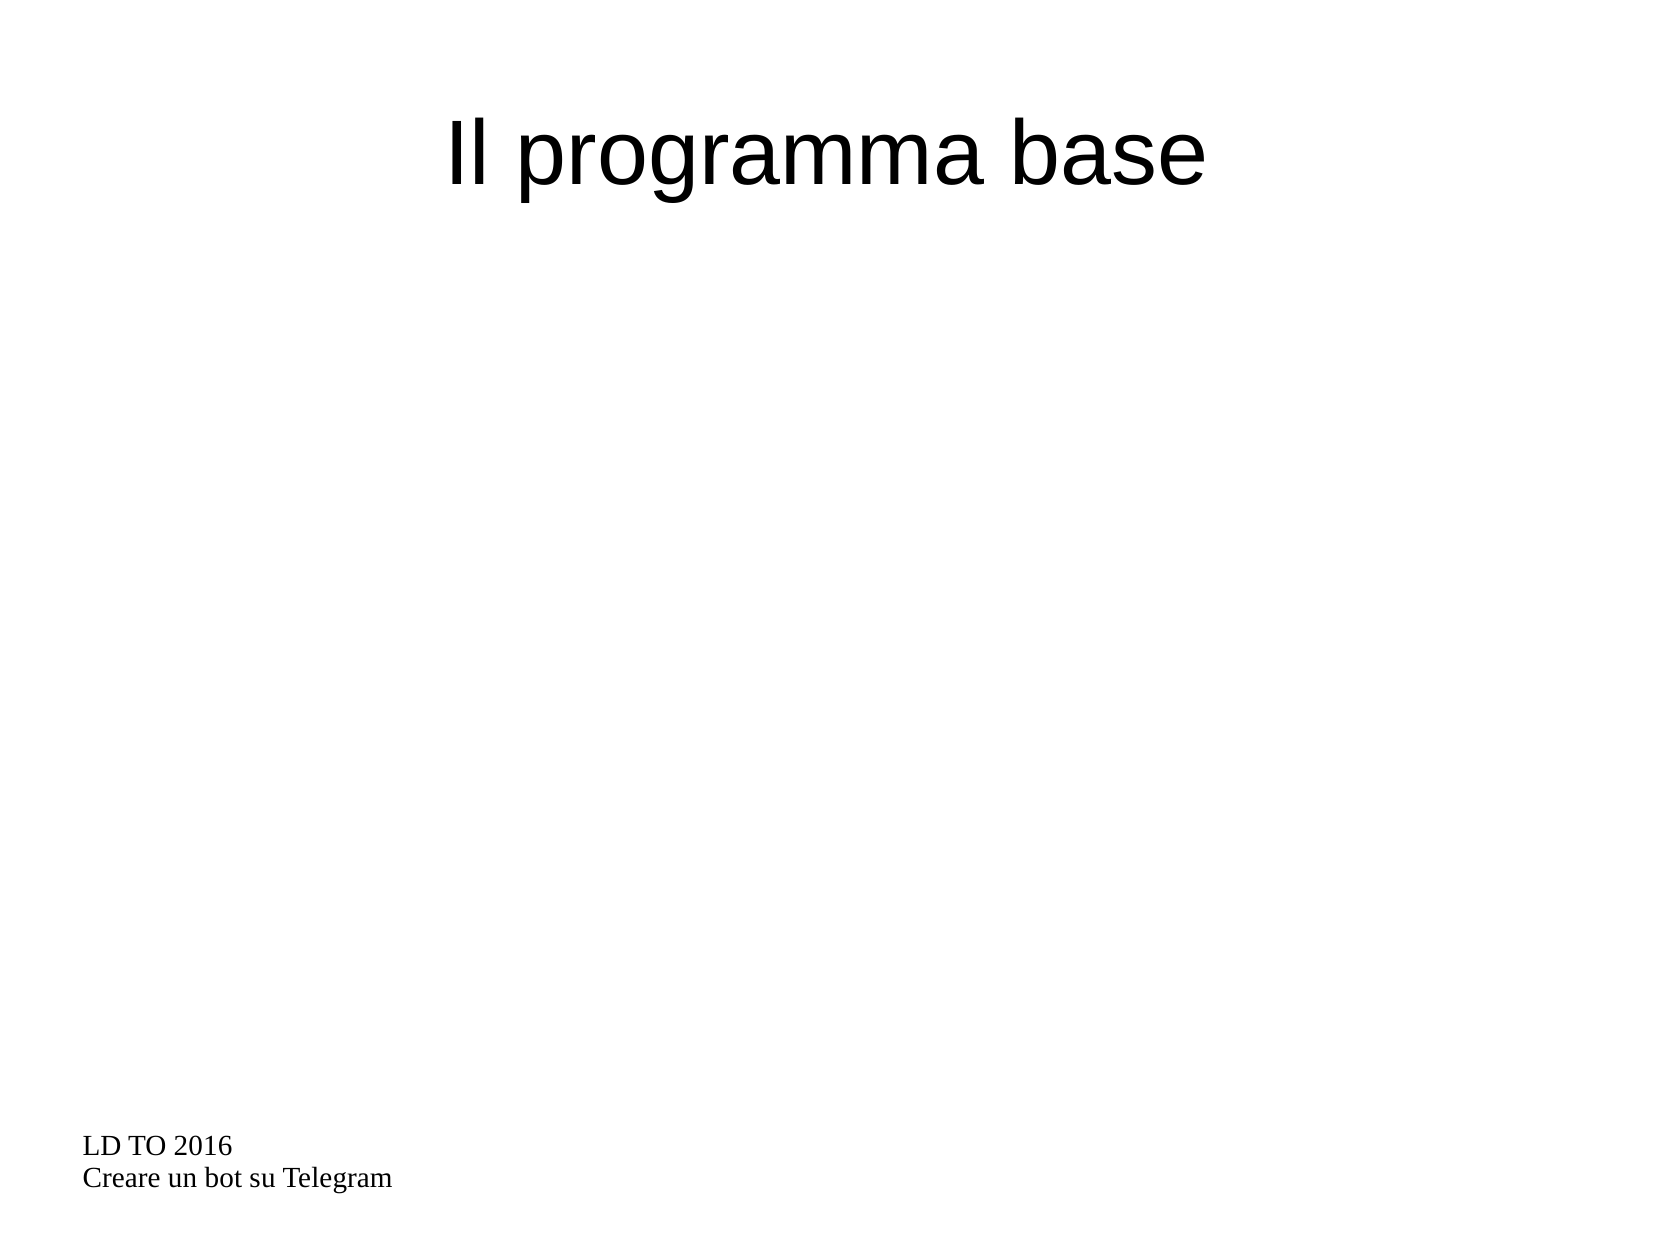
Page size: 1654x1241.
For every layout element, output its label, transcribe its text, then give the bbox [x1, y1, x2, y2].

title Il programma base [82, 49, 1571, 257]
